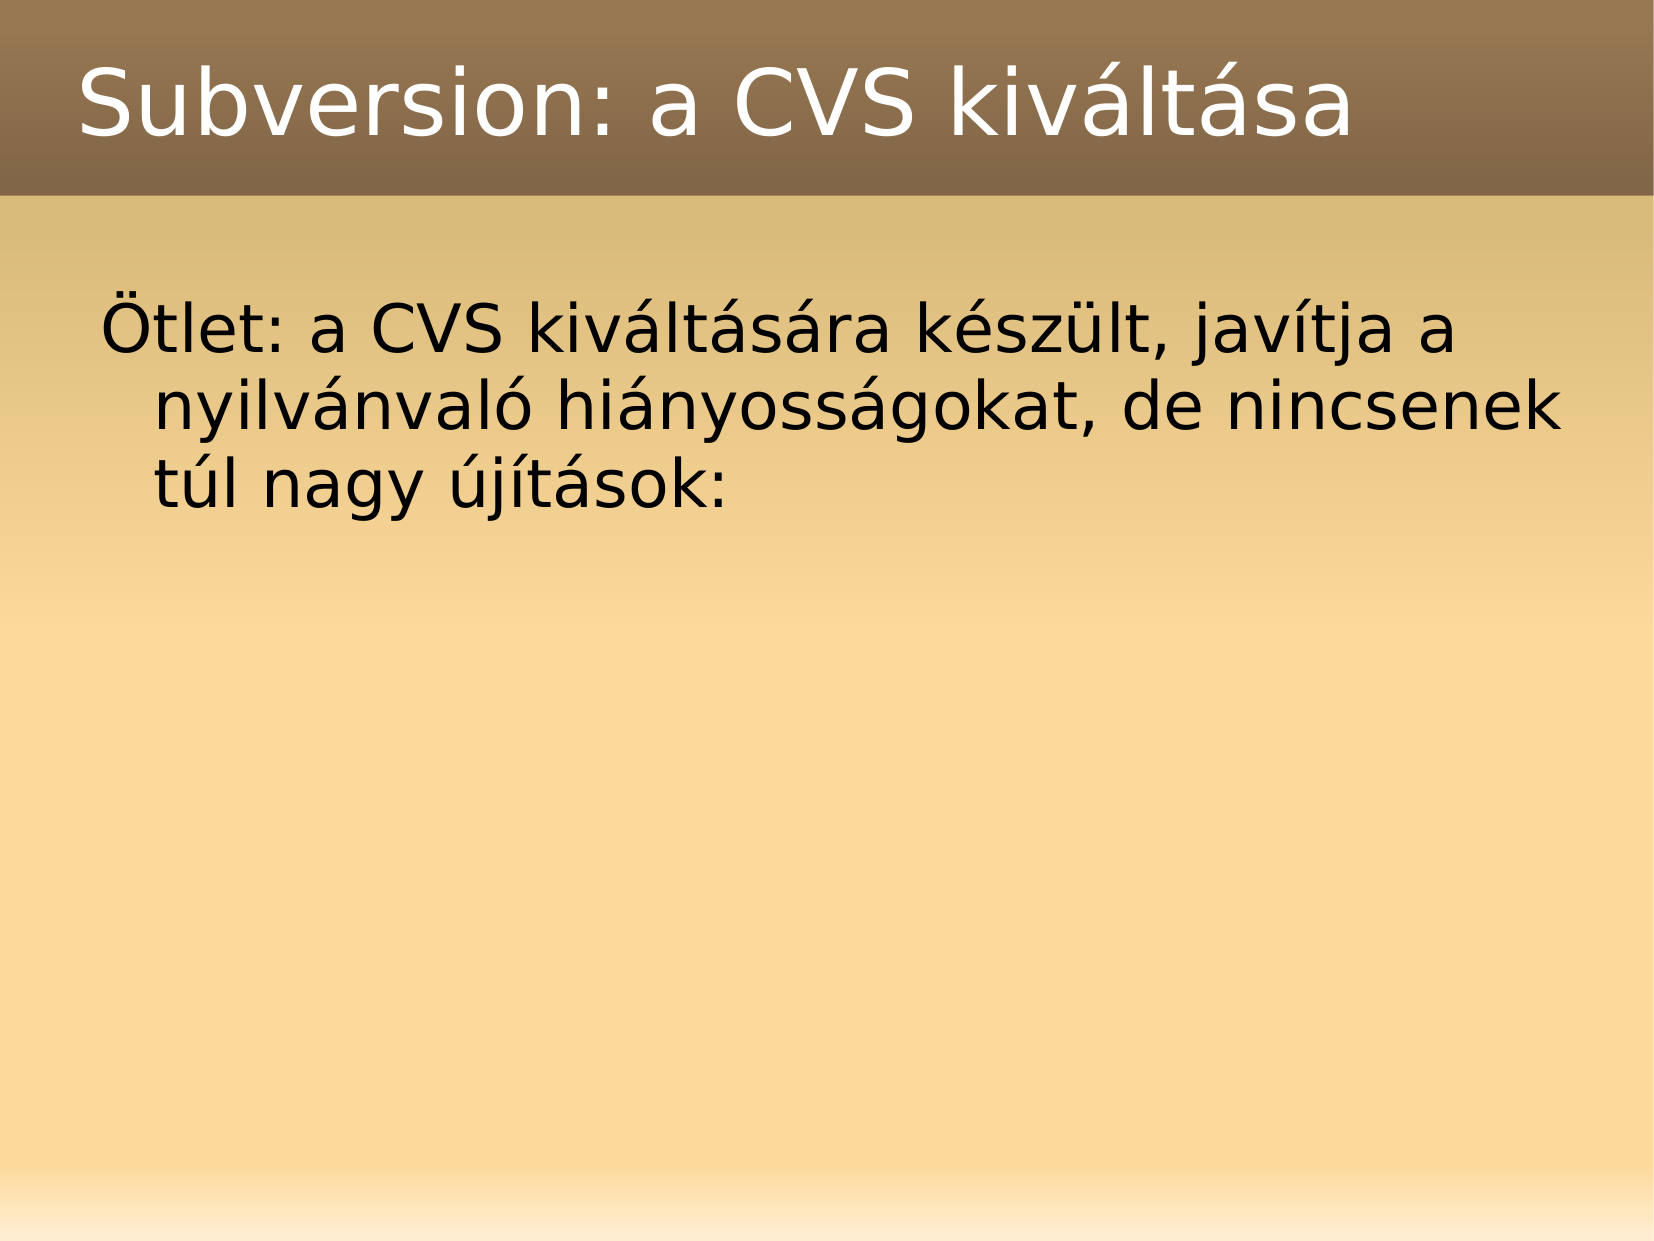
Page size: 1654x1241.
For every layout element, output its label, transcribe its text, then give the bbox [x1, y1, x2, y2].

title Subversion: a CVS kiváltása [76, 7, 1565, 200]
list Ötlet: a CVS kiváltására készült, javítja a nyilvánvaló hiányosságokat, de nincsenek túl nagy újítások: [82, 290, 1571, 1094]
picture [0, 0, 1654, 1241]
